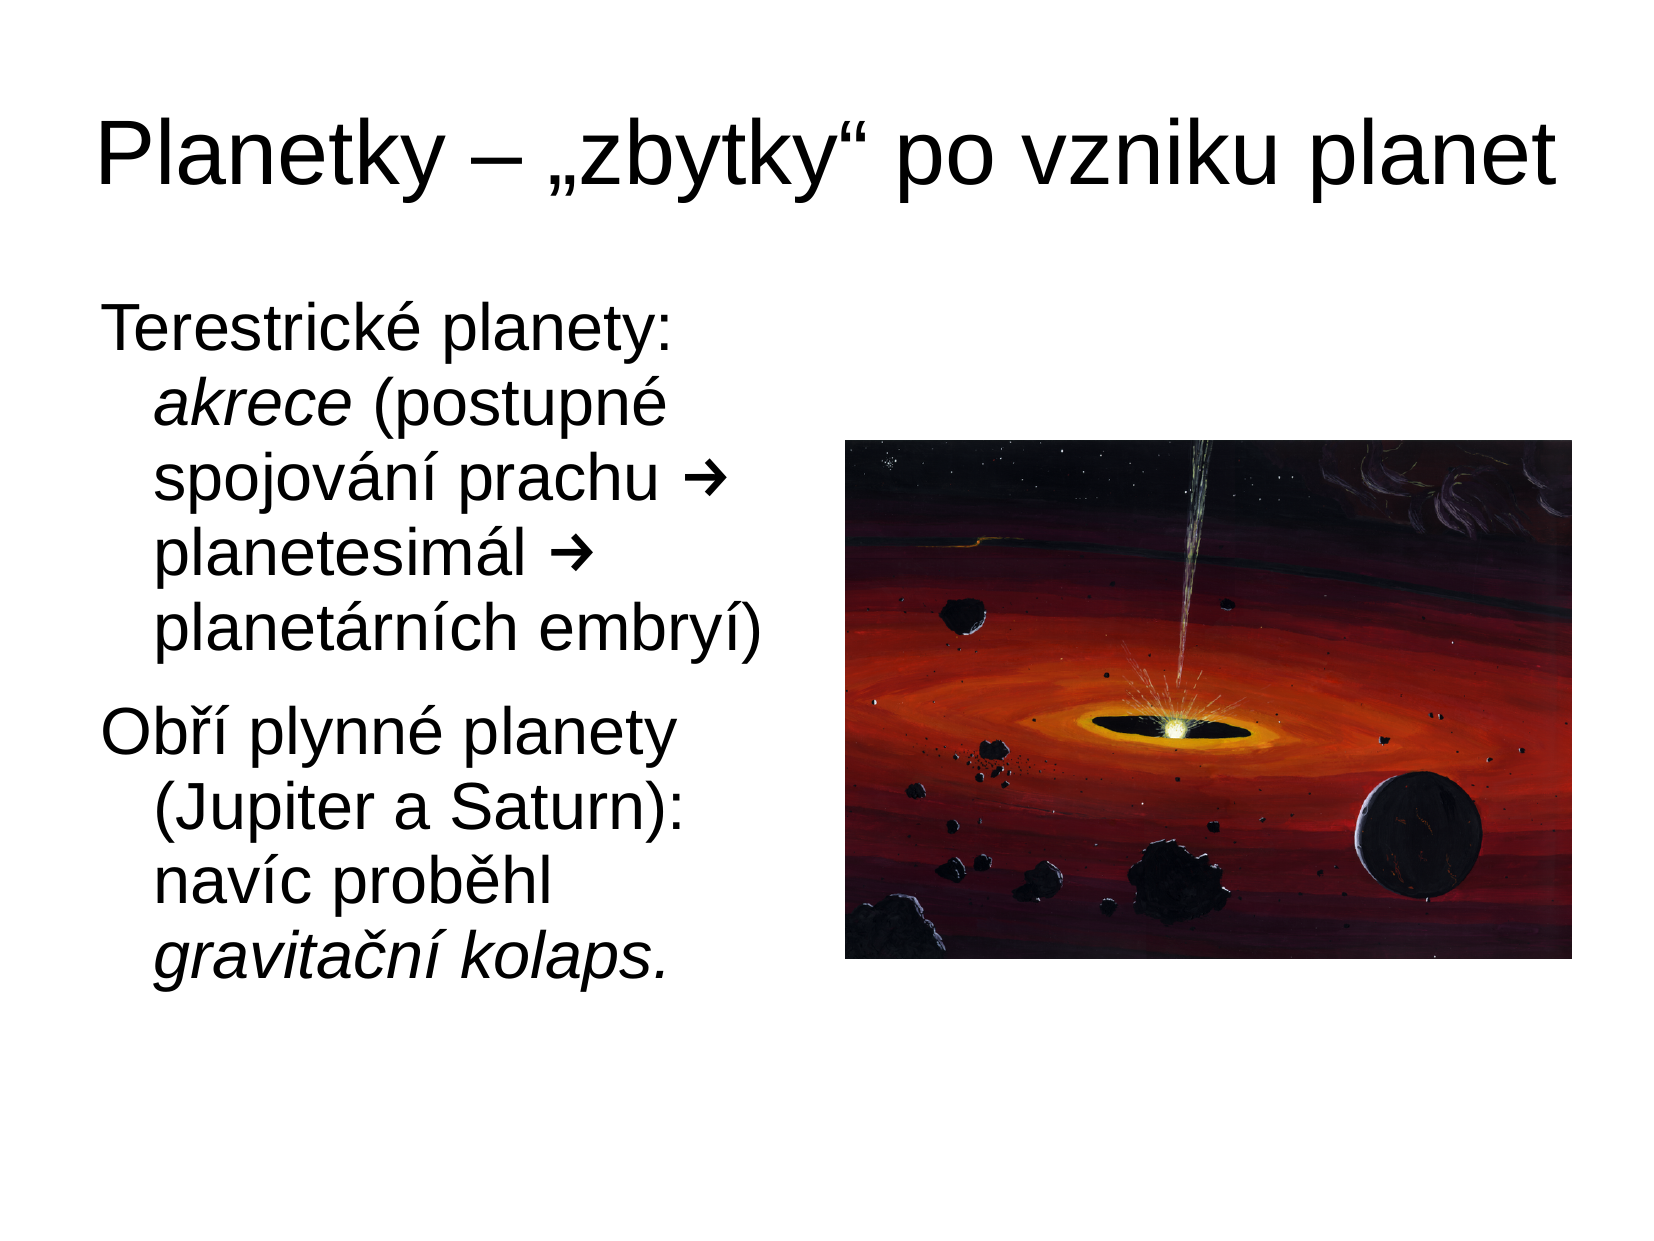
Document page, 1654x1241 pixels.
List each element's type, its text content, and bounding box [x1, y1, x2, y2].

picture [845, 440, 1572, 959]
title Planetky – „zbytky“ po vzniku planet [82, 49, 1571, 257]
list Terestrické planety: akrece (postupné spojování prachu → planetesimál → planetárních embryí) Obří plynné planety (Jupiter a Saturn): navíc proběhl gravitační kolaps. [82, 290, 809, 1109]
